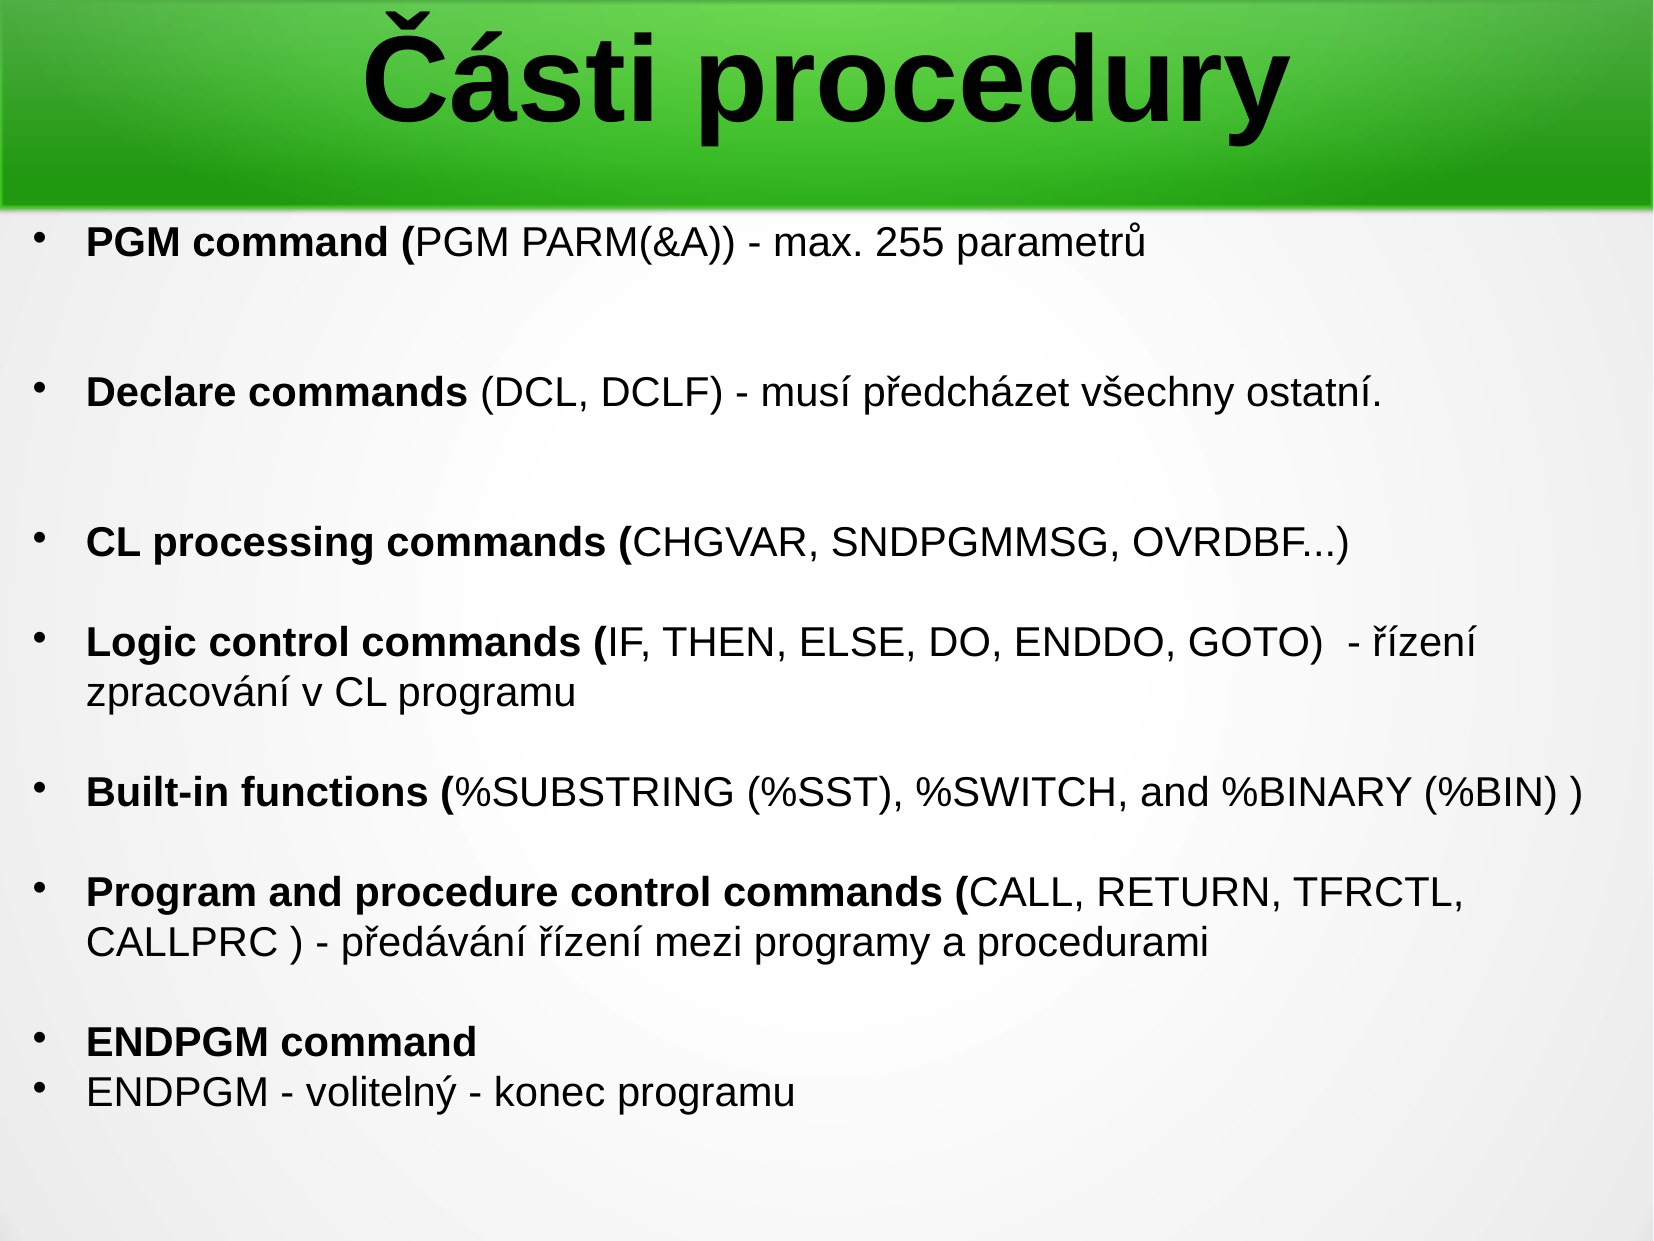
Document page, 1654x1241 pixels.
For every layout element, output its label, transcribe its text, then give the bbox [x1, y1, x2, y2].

text_box PGM command (PGM PARM(&A)) - max. 255 parametrů Declare commands (DCL, DCLF) - musí předcházet všechny ostatní. CL processing commands (CHGVAR, SNDPGMMSG, OVRDBF...) Logic control commands (IF, THEN, ELSE, DO, ENDDO, GOTO) - řízení zpracování v CL programu Built-in functions (%SUBSTRING (%SST), %SWITCH, and %BINARY (%BIN) ) Program and procedure control commands (CALL, RETURN, TFRCTL, CALLPRC ) - předávání řízení mezi programy a procedurami ENDPGM command ENDPGM - volitelný - konec programu [14, 134, 1635, 1200]
text_box Části procedury [82, 6, 1571, 134]
text_box Části procedury [718, 67, 745, 111]
picture [0, 0, 1654, 1241]
